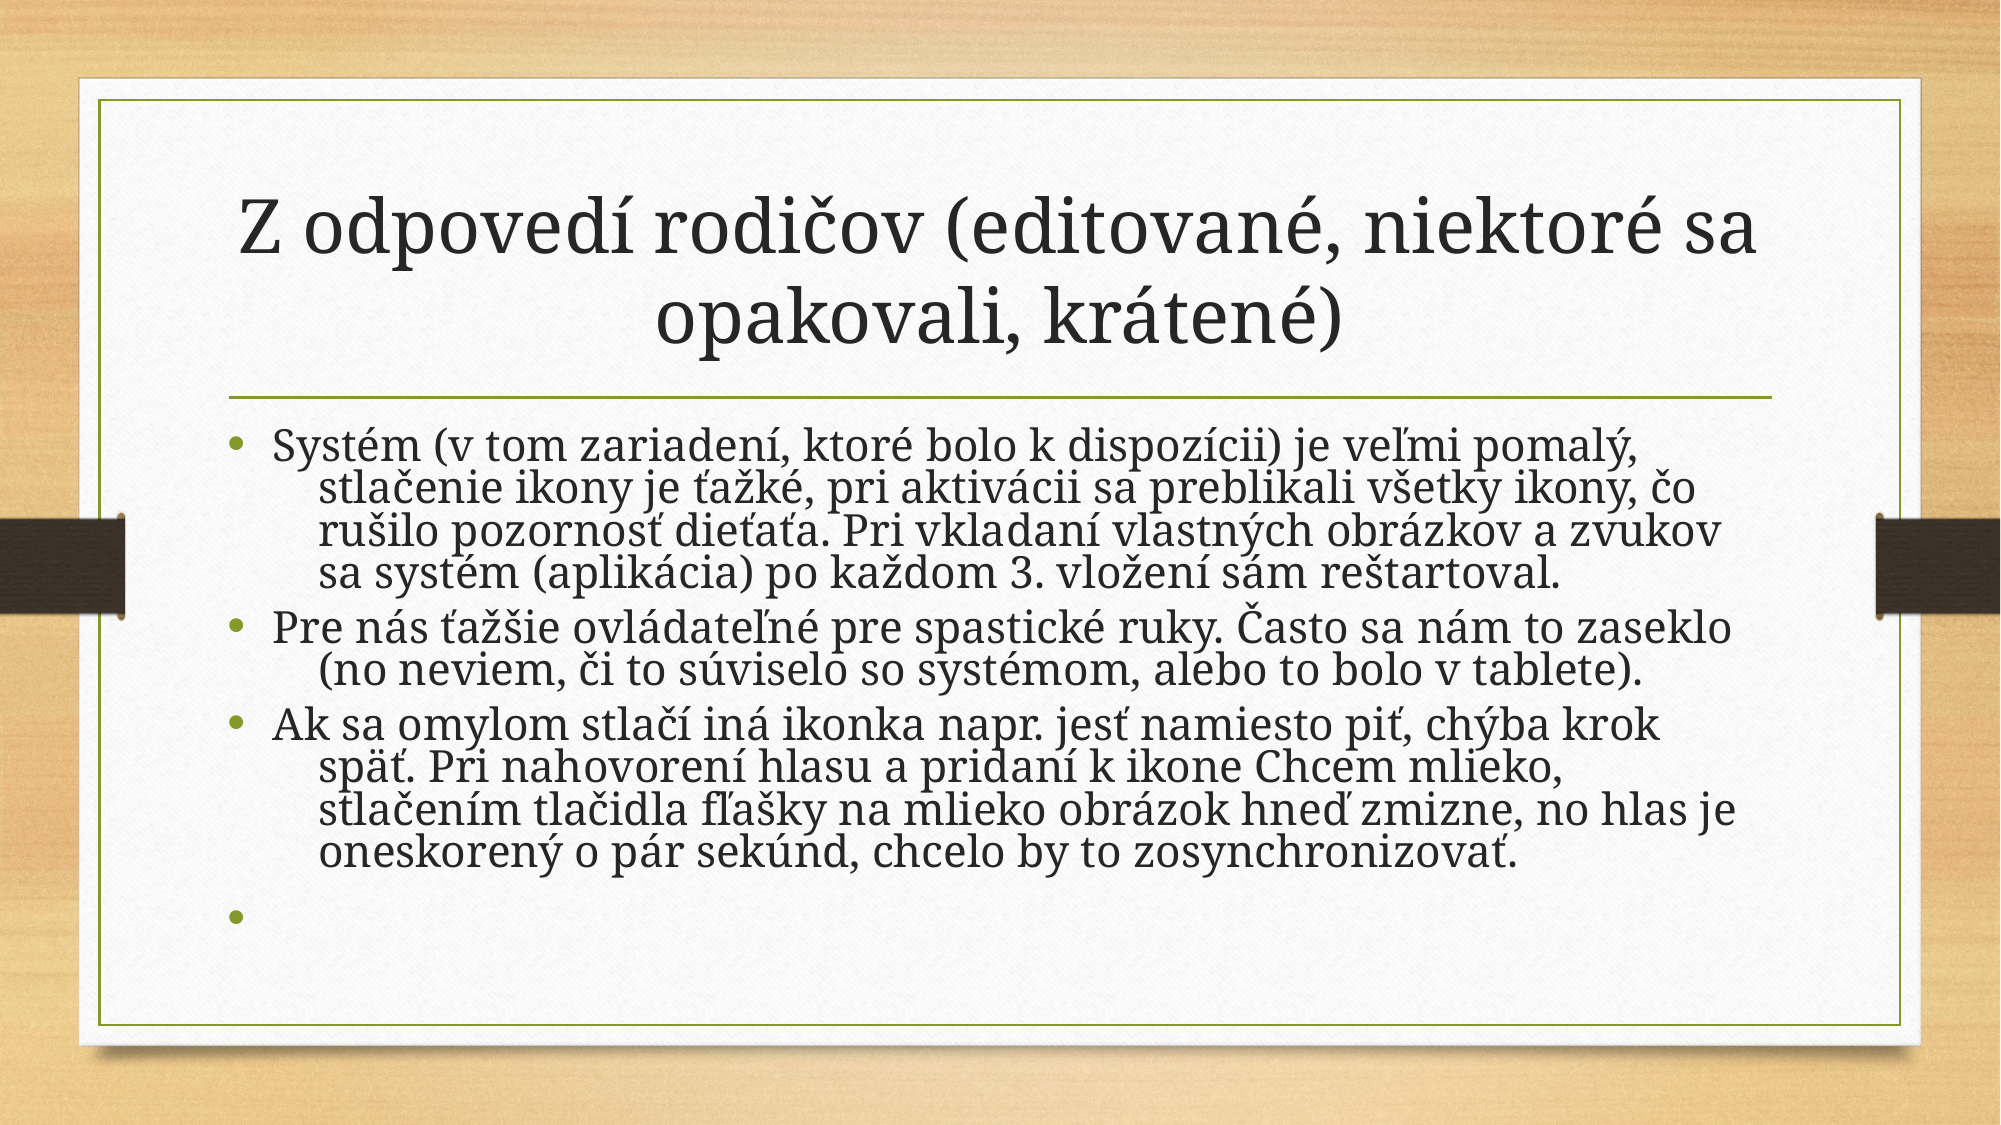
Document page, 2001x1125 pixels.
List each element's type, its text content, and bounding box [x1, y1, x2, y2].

title Z odpovedí rodičov (editované, niektoré sa opakovali, krátené) [212, 161, 1788, 376]
list Systém (v tom zariadení, ktoré bolo k dispozícii) je veľmi pomalý, stlačenie ikony je ťažké, pri aktivácii sa preblikali všetky ikony, čo rušilo pozornosť dieťaťa. Pri vkladaní vlastných obrázkov a zvukov sa systém (aplikácia) po každom 3. vložení sám reštartoval. Pre nás ťažšie ovládateľné pre spastické ruky. Často sa nám to zaseklo (no neviem, či to súviselo so systémom, alebo to bolo v tablete). Ak sa omylom stlačí iná ikonka napr. jesť namiesto piť, chýba krok späť. Pri nahovorení hlasu a pridaní k ikone Chcem mlieko, stlačením tlačidla fľašky na mlieko obrázok hneď zmizne, no hlas je oneskorený o pár sekúnd, chcelo by to zosynchronizovať. [212, 419, 1788, 964]
